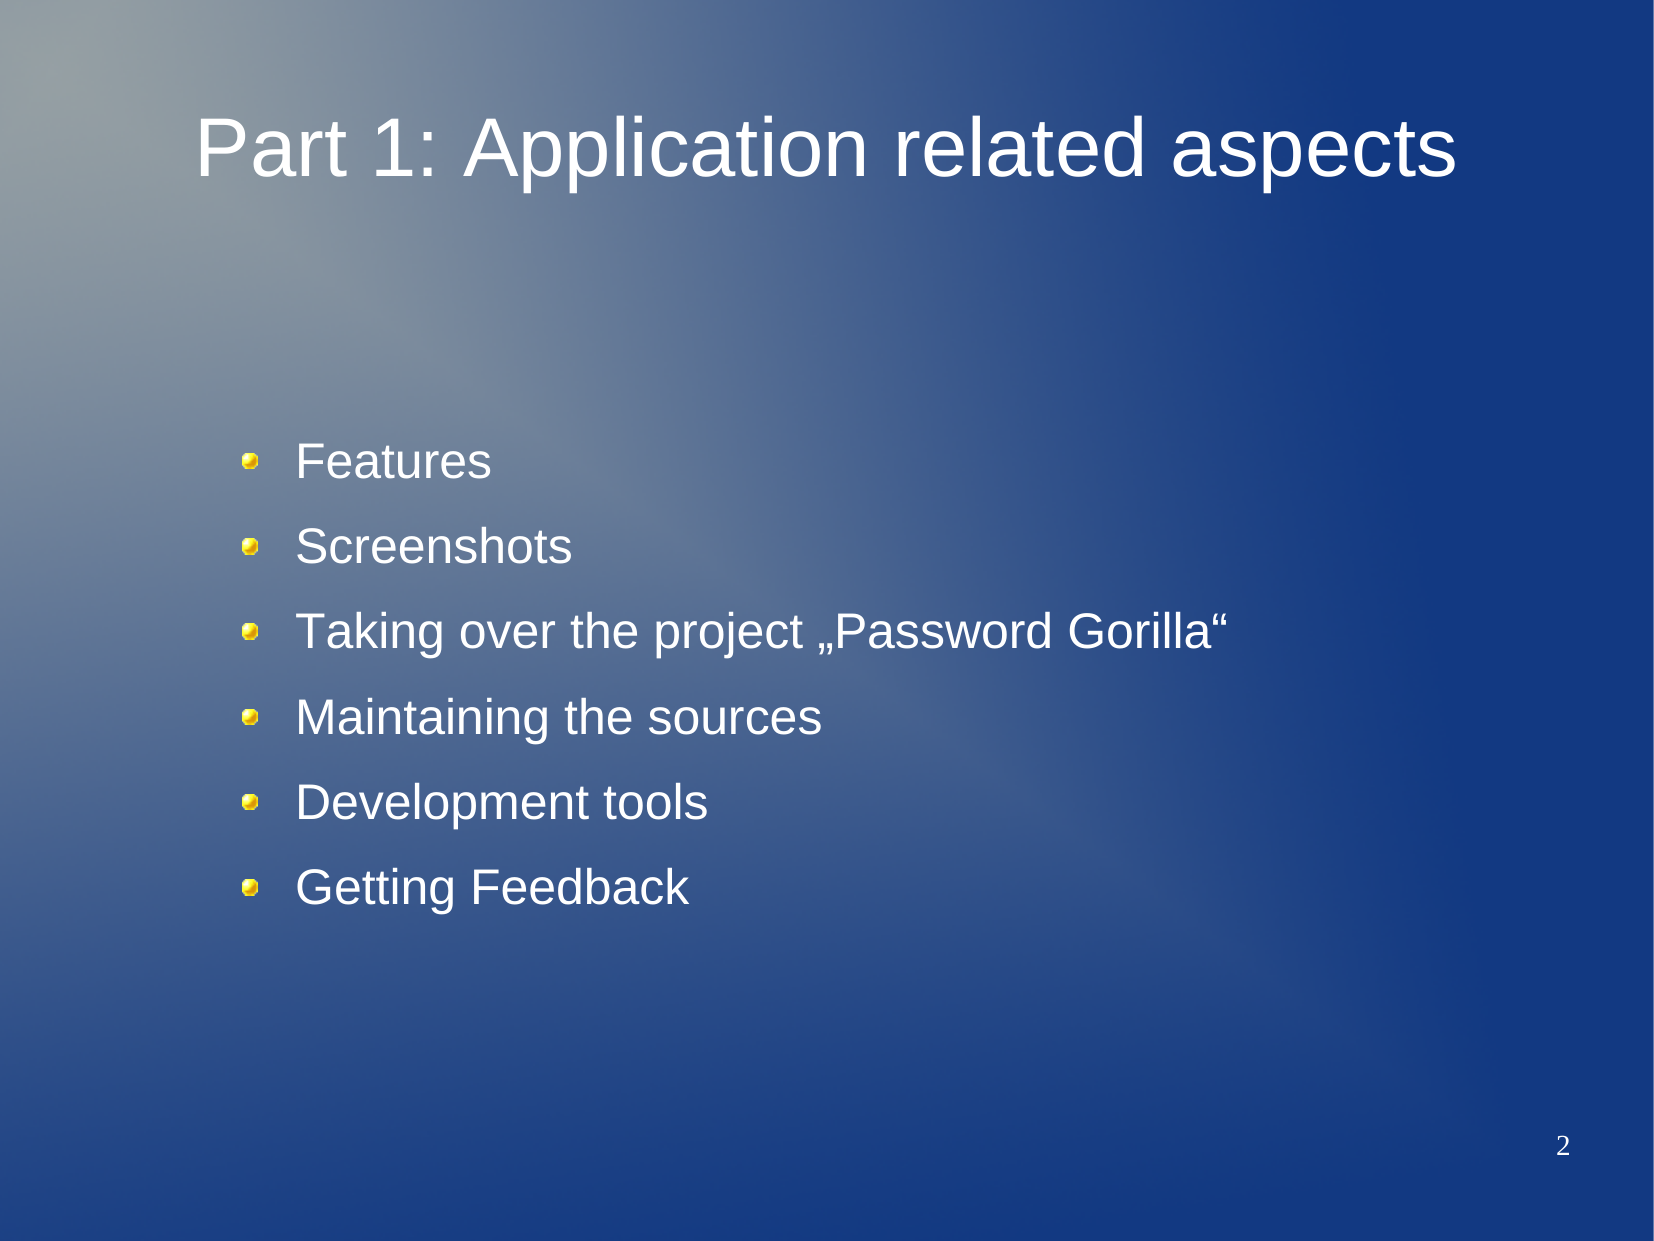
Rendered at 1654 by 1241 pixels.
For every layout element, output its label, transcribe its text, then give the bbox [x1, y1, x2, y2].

picture [0, 0, 1654, 1241]
list Features Screenshots Taking over the project „Password Gorilla“ Maintaining the sources Development tools Getting Feedback [224, 433, 1270, 916]
title Part 1: Application related aspects [82, 58, 1571, 237]
